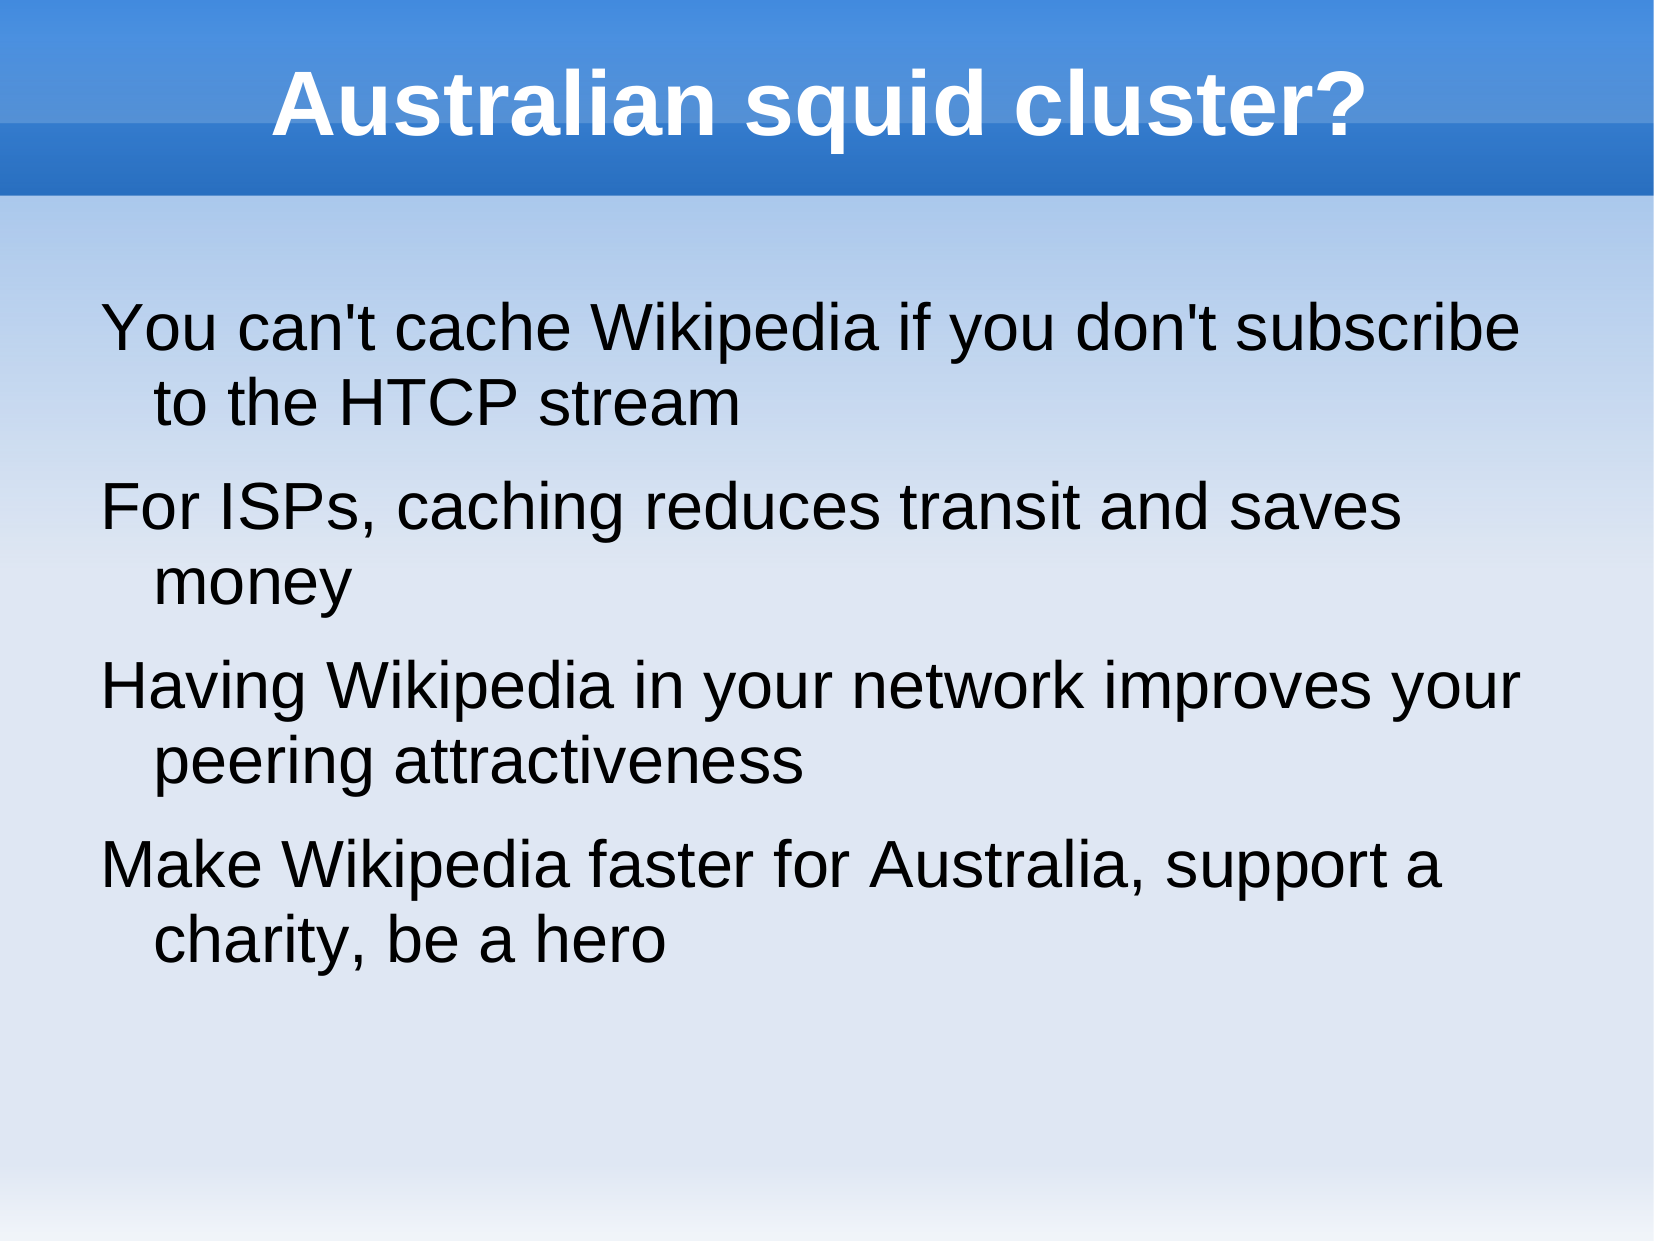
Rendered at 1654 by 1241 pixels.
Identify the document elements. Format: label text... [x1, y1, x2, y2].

title Australian squid cluster? [76, 0, 1565, 208]
list You can't cache Wikipedia if you don't subscribe to the HTCP stream For ISPs, caching reduces transit and saves money Having Wikipedia in your network improves your peering attractiveness Make Wikipedia faster for Australia, support a charity, be a hero [82, 290, 1571, 1094]
picture [0, 0, 1654, 1241]
